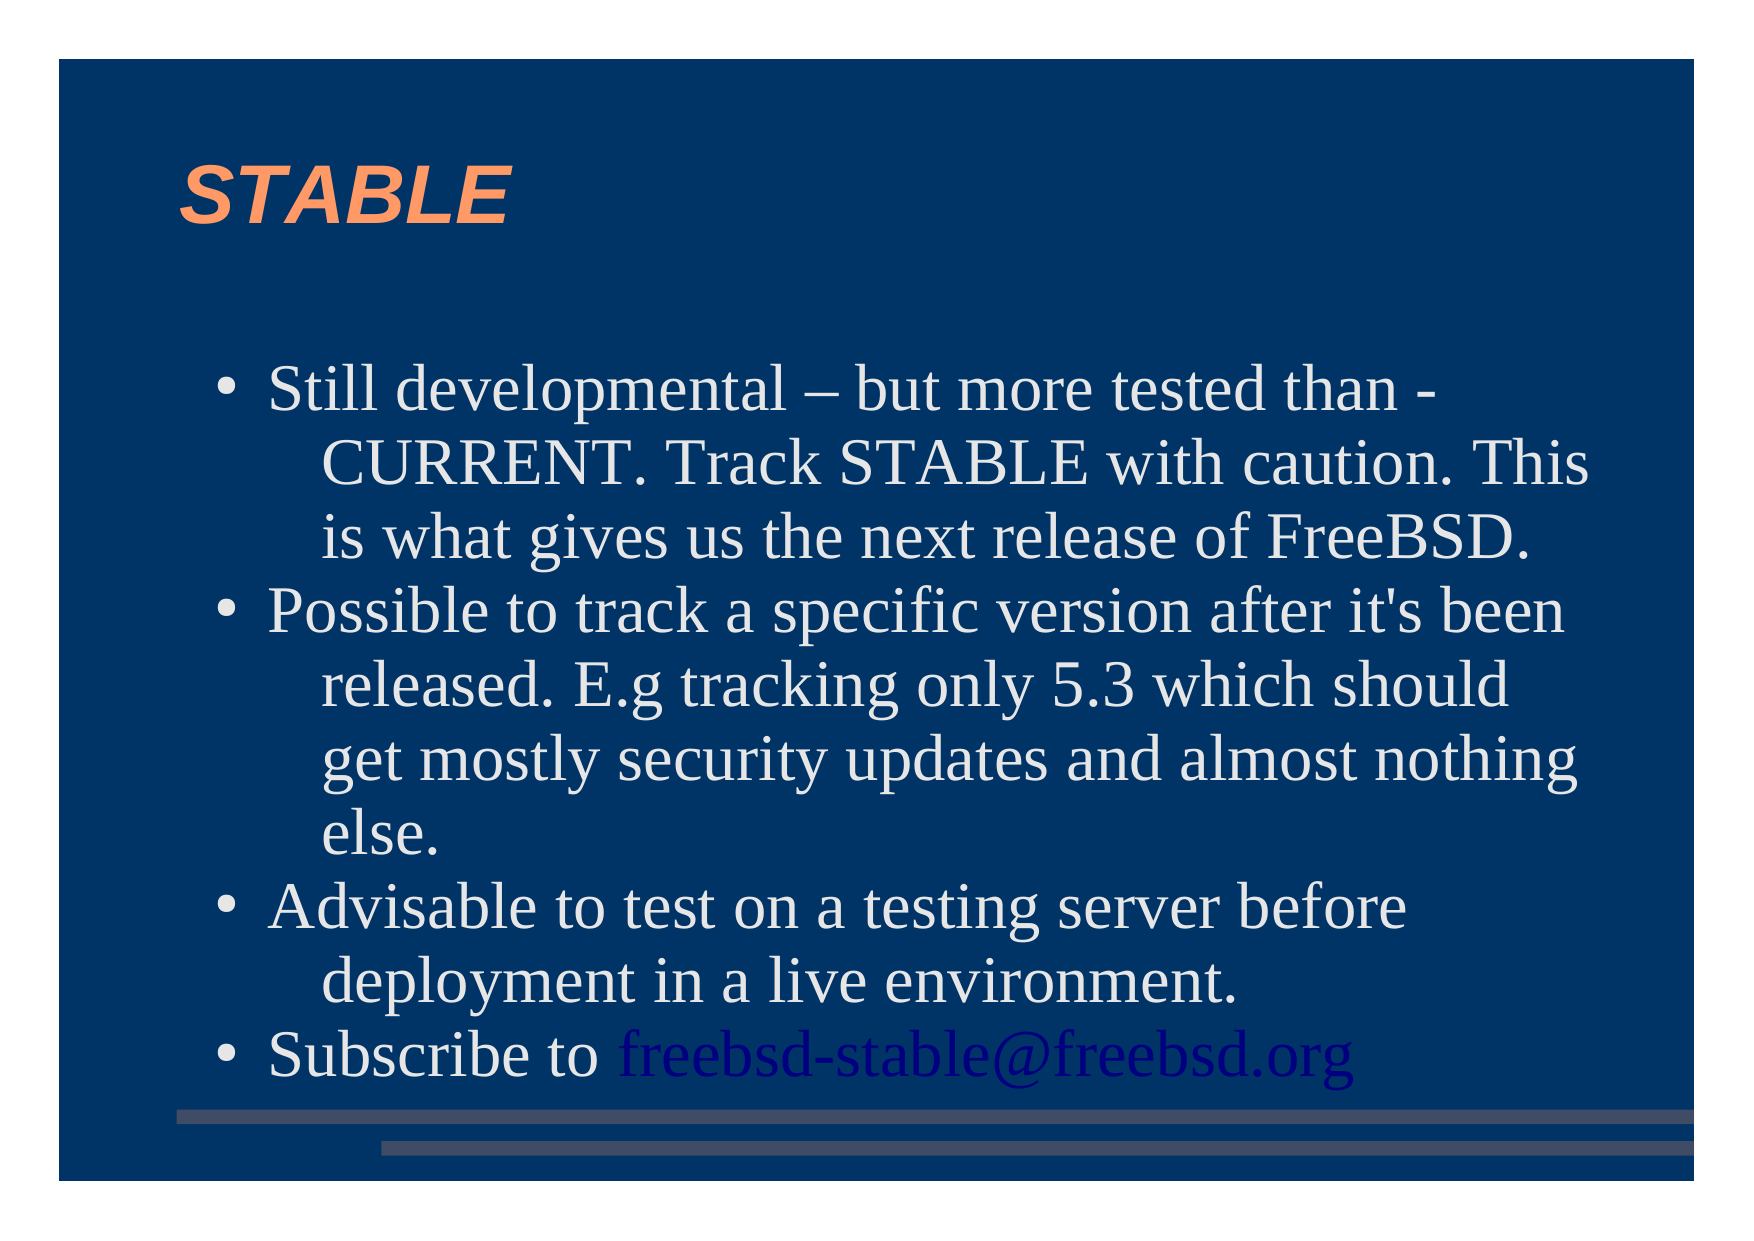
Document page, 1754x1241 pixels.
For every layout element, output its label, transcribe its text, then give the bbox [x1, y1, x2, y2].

title STABLE [179, 100, 1576, 289]
list Still developmental – but more tested than -CURRENT. Track STABLE with caution. This is what gives us the next release of FreeBSD. Possible to track a specific version after it's been released. E.g tracking only 5.3 which should get mostly security updates and almost nothing else. Advisable to test on a testing server before deployment in a live environment. Subscribe to freebsd-stable@freebsd.org [179, 350, 1603, 1084]
